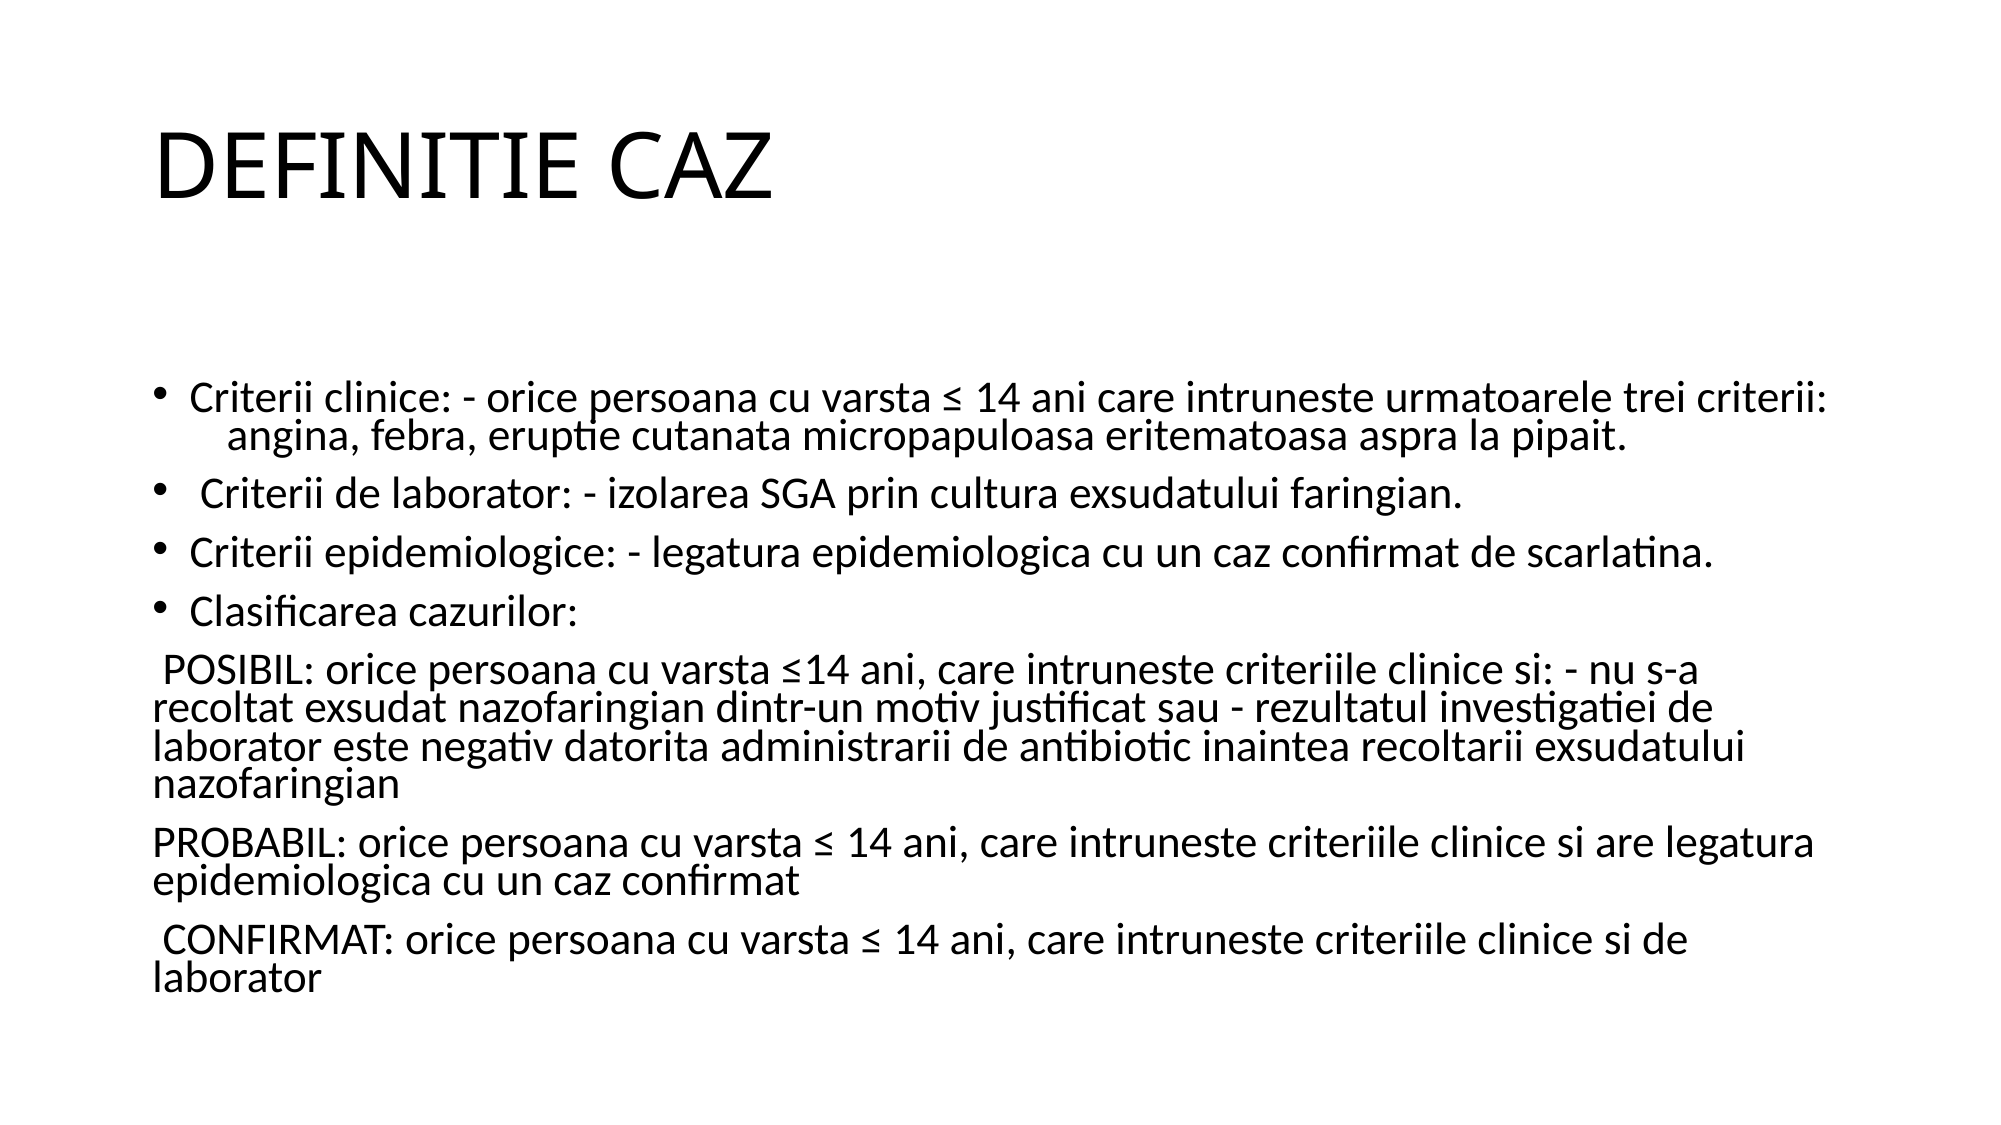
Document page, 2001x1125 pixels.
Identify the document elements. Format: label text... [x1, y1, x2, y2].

title DEFINITIE CAZ [137, 59, 1863, 278]
list Criterii clinice: - orice persoana cu varsta ≤ 14 ani care intruneste urmatoarele trei criterii: angina, febra, eruptie cutanata micropapuloasa eritematoasa aspra la pipait. Criterii de laborator: - izolarea SGA prin cultura exsudatului faringian. Criterii epidemiologice: - legatura epidemiologica cu un caz confirmat de scarlatina. Clasificarea cazurilor: POSIBIL: orice persoana cu varsta ≤14 ani, care intruneste criteriile clinice si: - nu s-a recoltat exsudat nazofaringian dintr-un motiv justificat sau - rezultatul investigatiei de laborator este negativ datorita administrarii de antibiotic inaintea recoltarii exsudatului nazofaringian PROBABIL: orice persoana cu varsta ≤ 14 ani, care intruneste criteriile clinice si are legatura epidemiologica cu un caz confirmat CONFIRMAT: orice persoana cu varsta ≤ 14 ani, care intruneste criteriile clinice si de laborator [137, 299, 1863, 1014]
